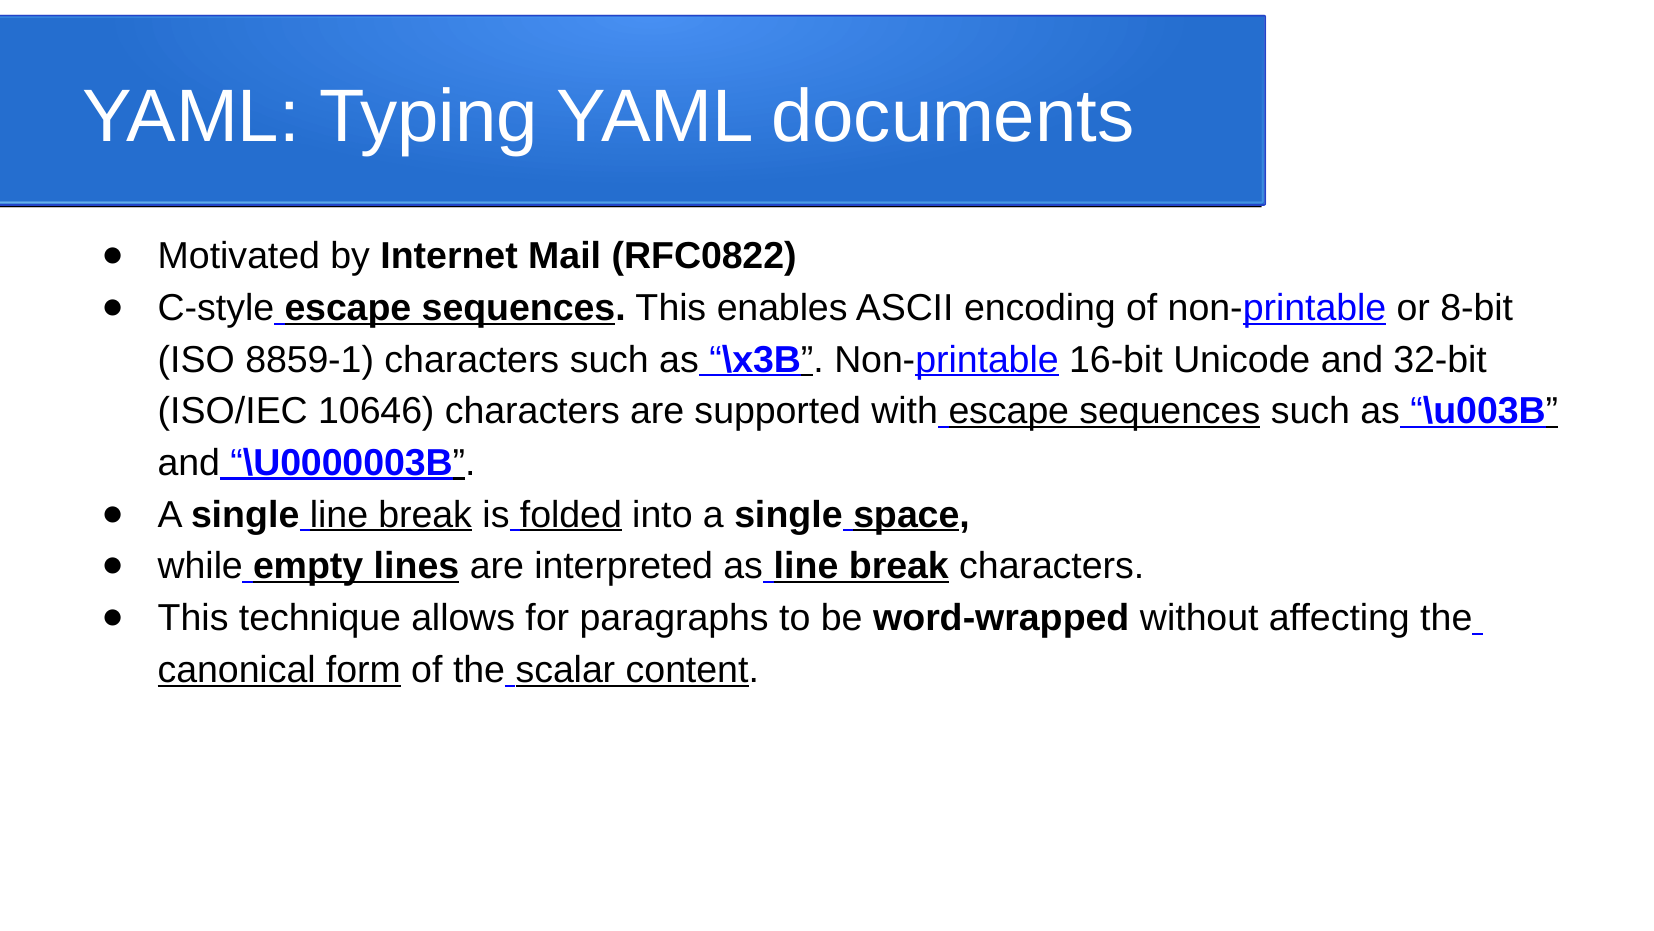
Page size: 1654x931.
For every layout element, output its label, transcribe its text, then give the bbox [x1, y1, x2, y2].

text_box YAML: Typing YAML documents [82, 35, 1235, 189]
text_box Motivated by Internet Mail (RFC0822) C-style escape sequences. This enables ASCII encoding of non-printable or 8-bit (ISO 8859-1) characters such as “\x3B”. Non-printable 16-bit Unicode and 32-bit (ISO/IEC 10646) characters are supported with escape sequences such as “\u003B” and “\U0000003B”. A single line break is folded into a single space, while empty lines are interpreted as line break characters. This technique allows for paragraphs to be word-wrapped without affecting the canonical form of the scalar content. [82, 224, 1571, 764]
picture [0, 13, 1269, 211]
